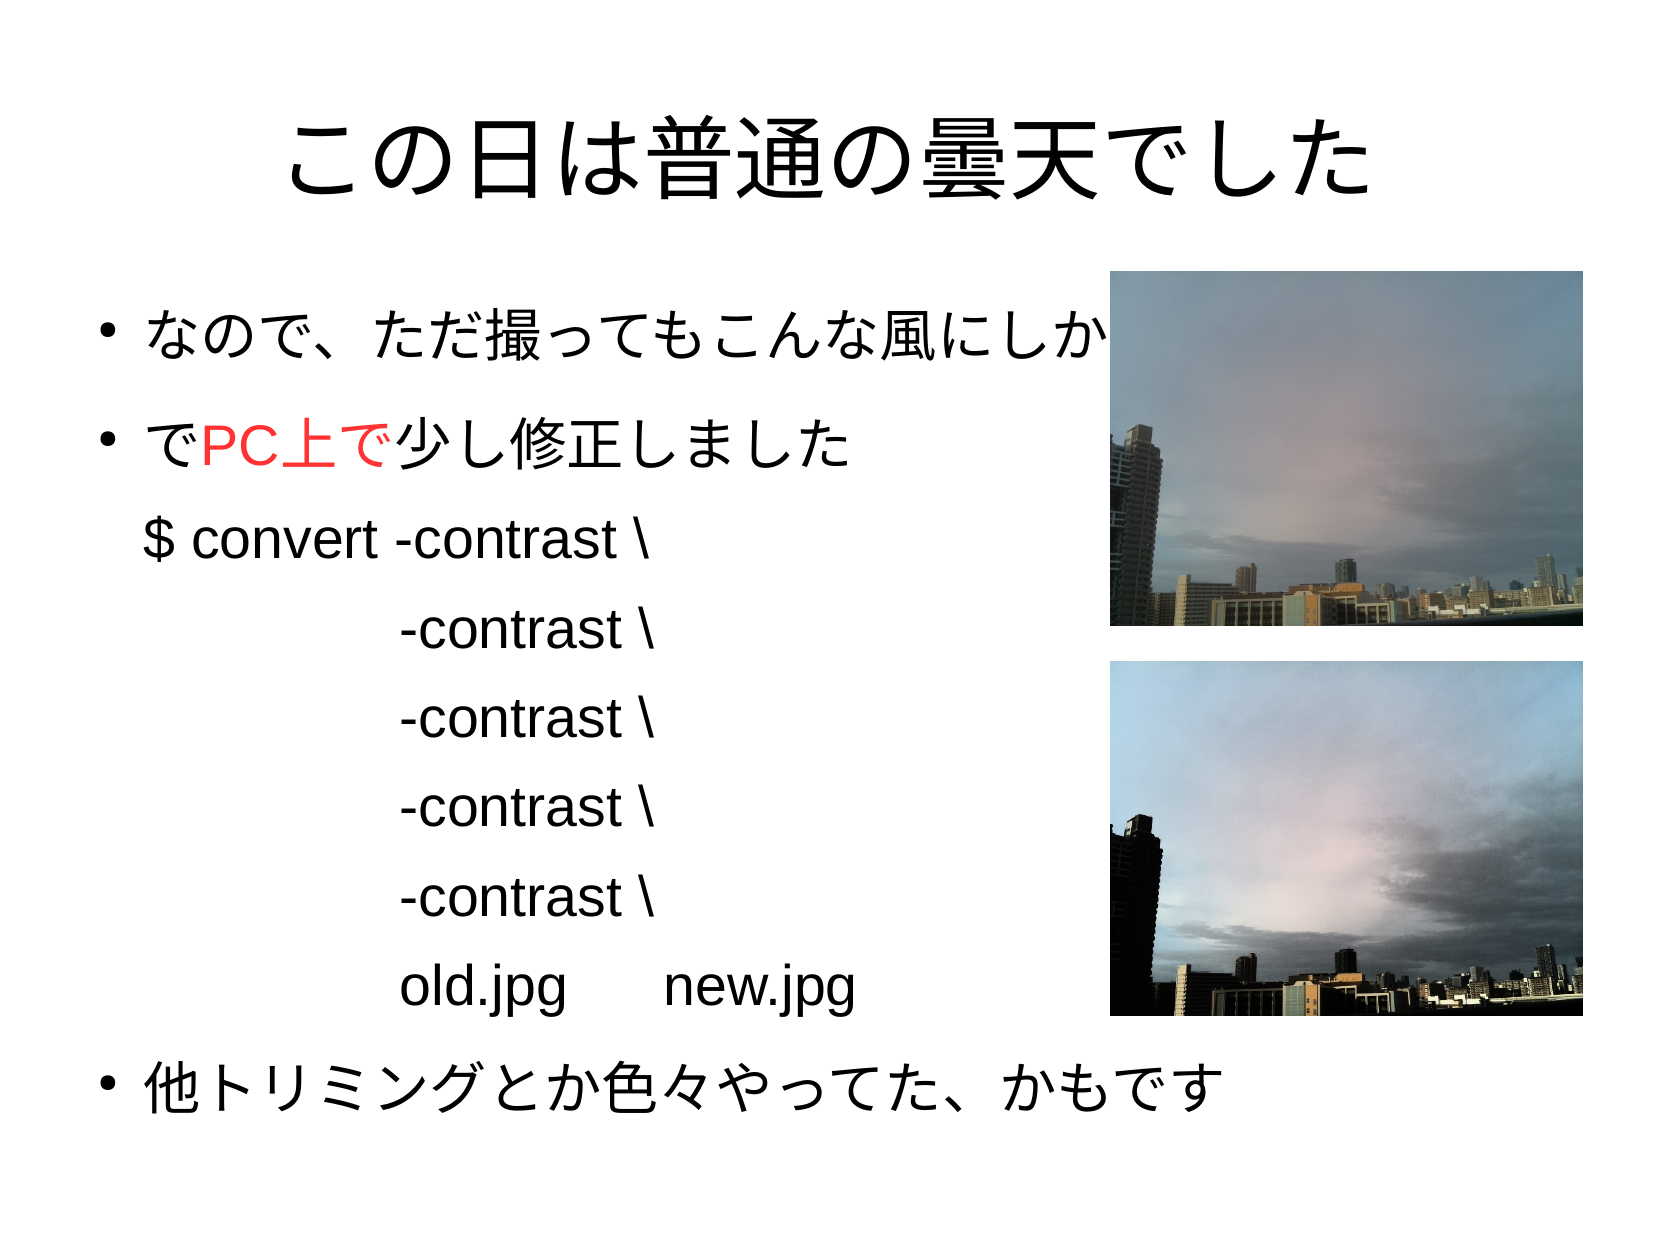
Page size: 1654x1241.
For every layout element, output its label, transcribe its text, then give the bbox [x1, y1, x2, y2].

list なので、ただ撮ってもこんな風にしか でPC上で少し修正しました $ convert -contrast \ -contrast \ -contrast \ -contrast \ -contrast \ old.jpg new.jpg 他トリミングとか色々やってた、かもです [82, 290, 1571, 1134]
picture [1110, 661, 1583, 1016]
title この日は普通の曇天でした [82, 49, 1571, 257]
picture [1110, 271, 1583, 627]
